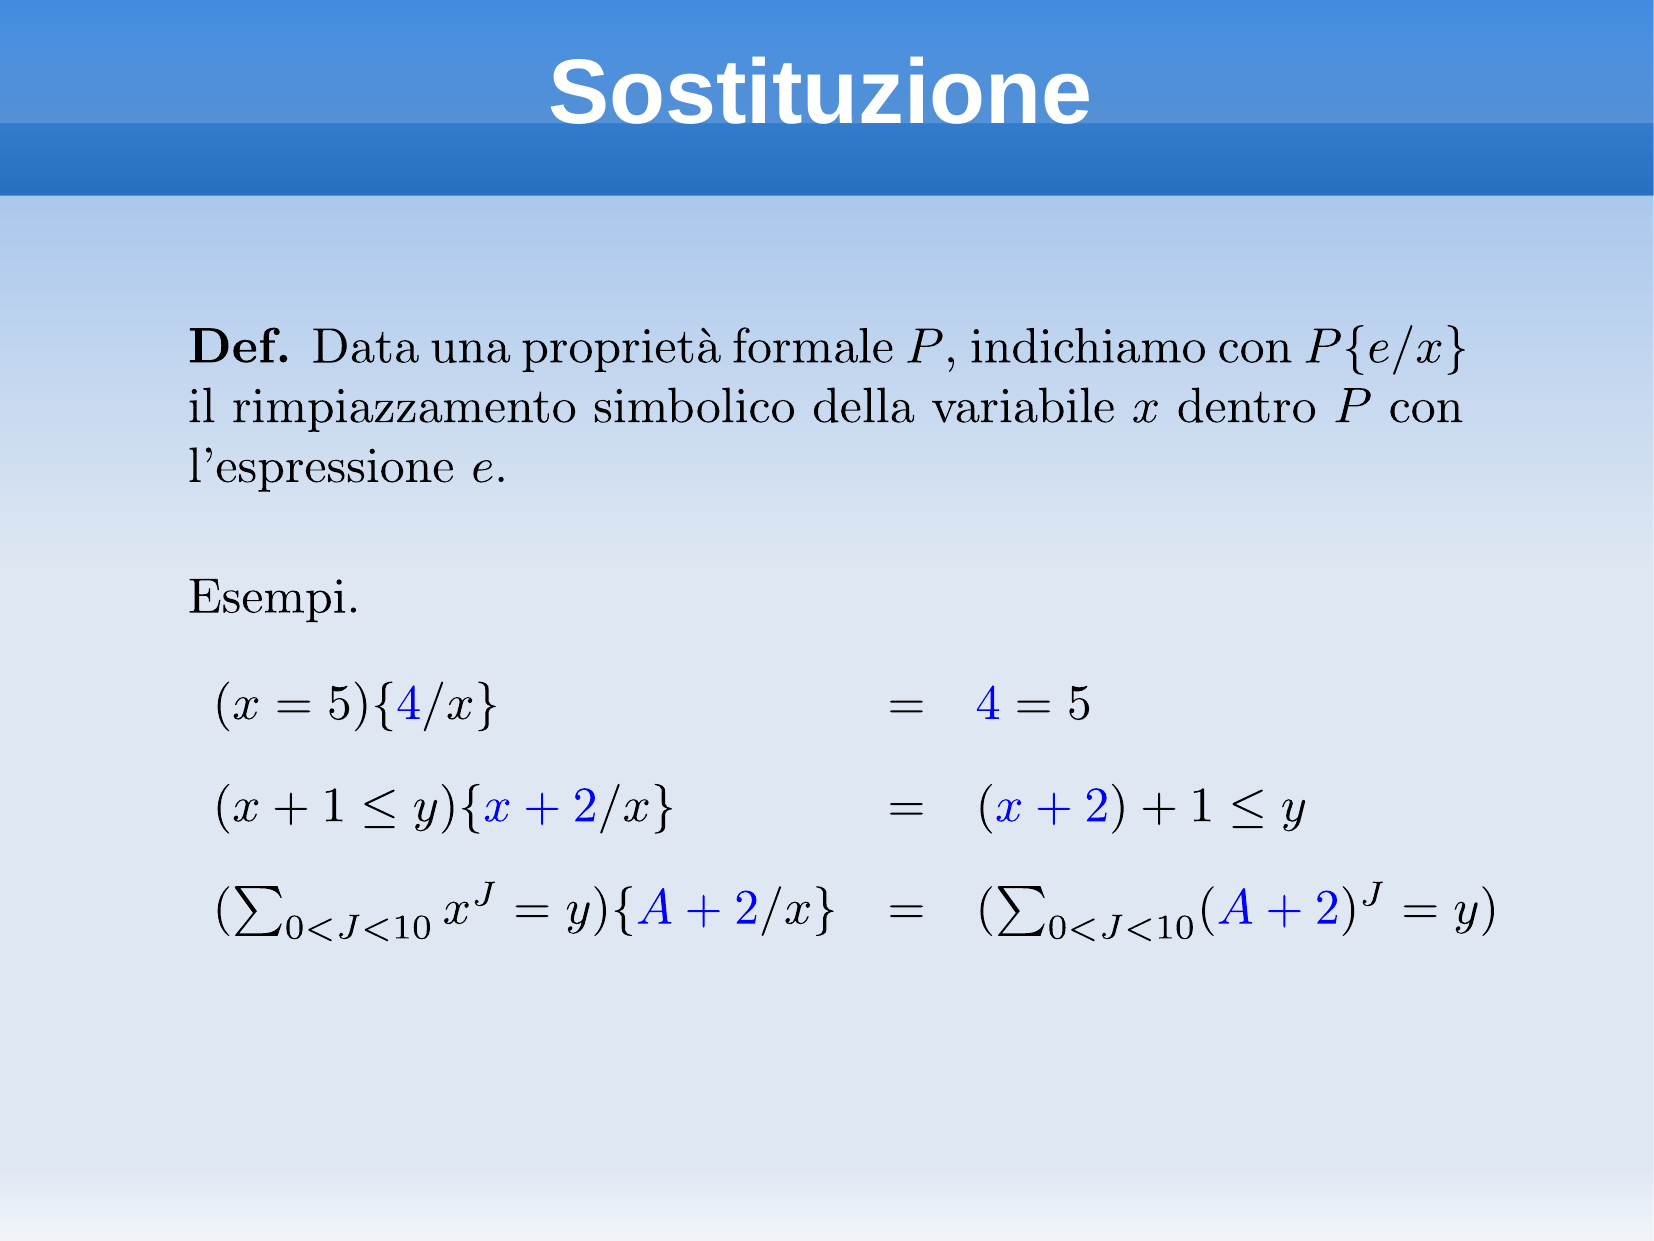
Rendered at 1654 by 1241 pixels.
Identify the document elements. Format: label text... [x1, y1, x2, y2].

picture [0, 0, 1654, 1241]
title Sostituzione [76, 0, 1565, 188]
text_box [187, 325, 1499, 942]
